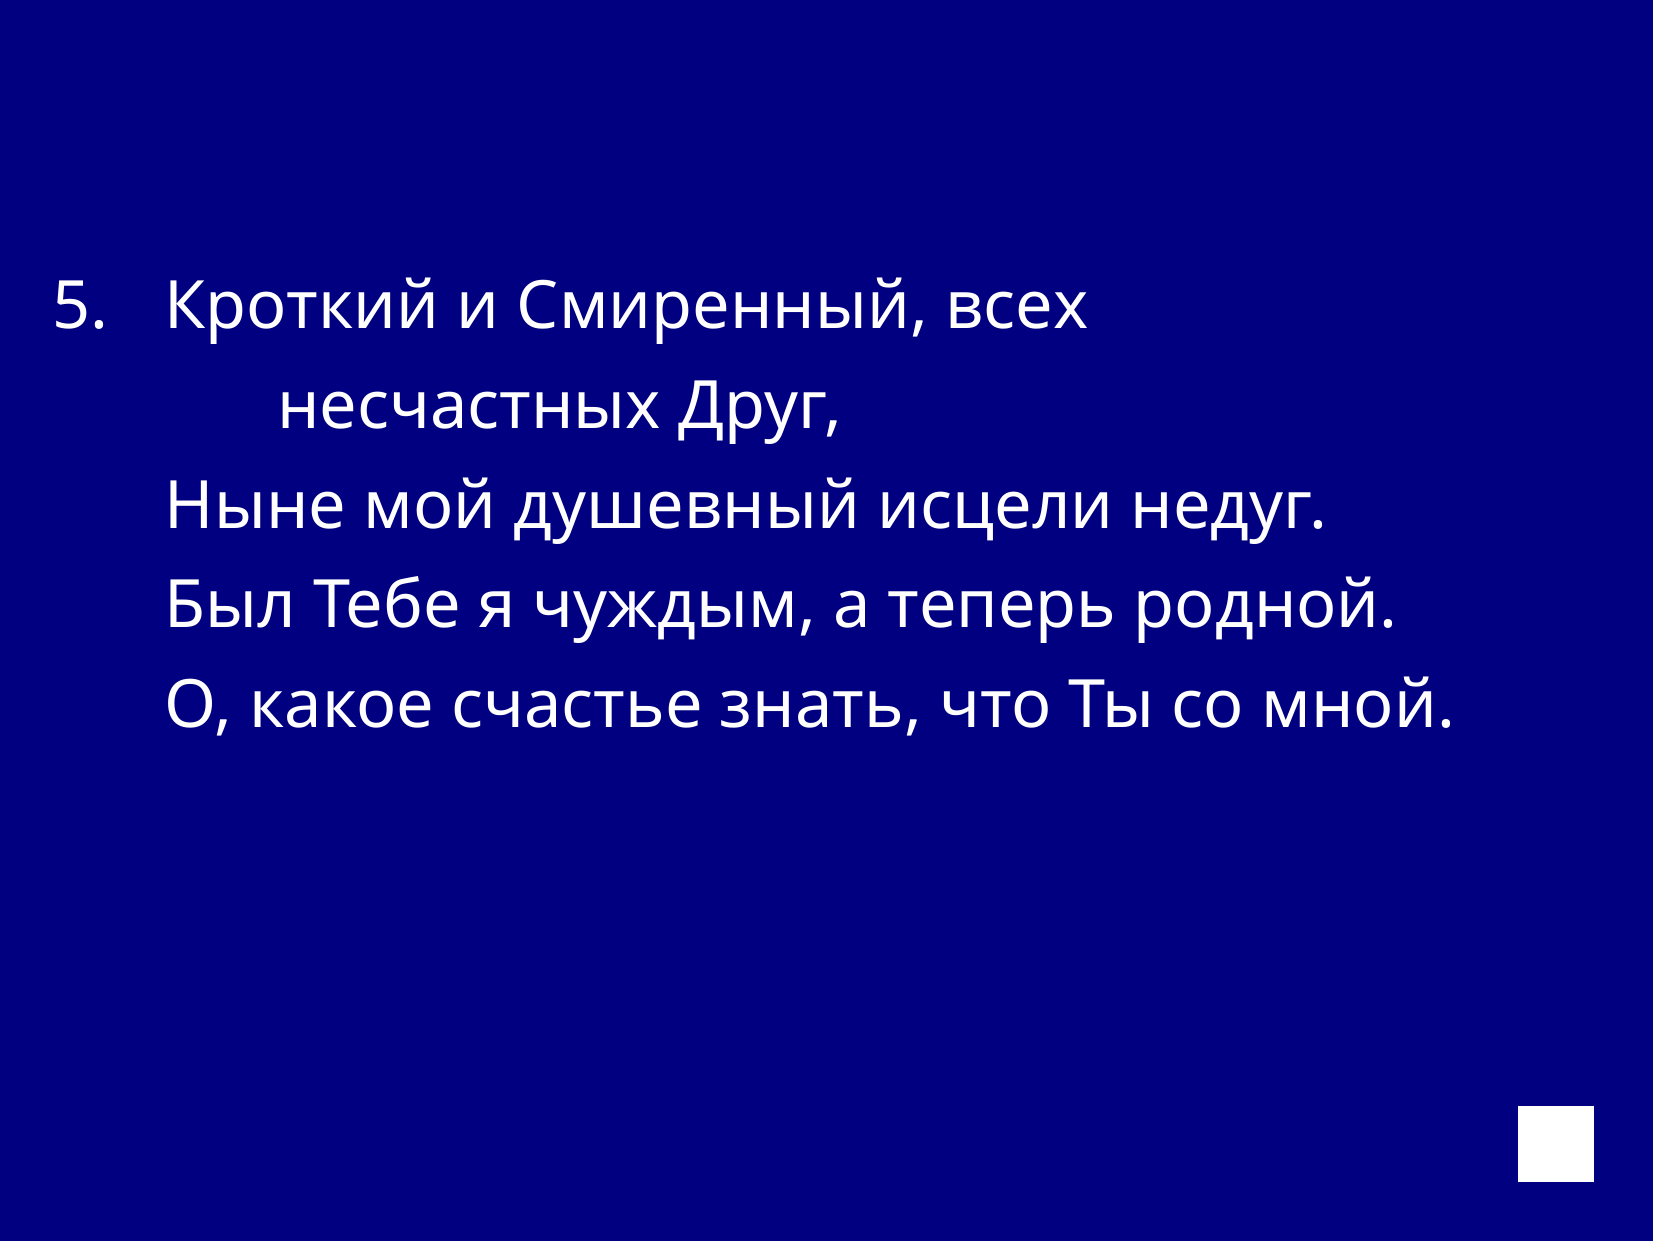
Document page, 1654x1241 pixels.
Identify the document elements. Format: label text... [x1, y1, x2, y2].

text_box 5. Кроткий и Смиренный, всех несчастных Друг, Ныне мой душевный исцели недуг. Был Тебе я чуждым, а теперь родной. О, какое счастье знать, что Ты со мной. [37, 150, 1653, 1163]
text_box [1518, 1163, 1594, 1182]
